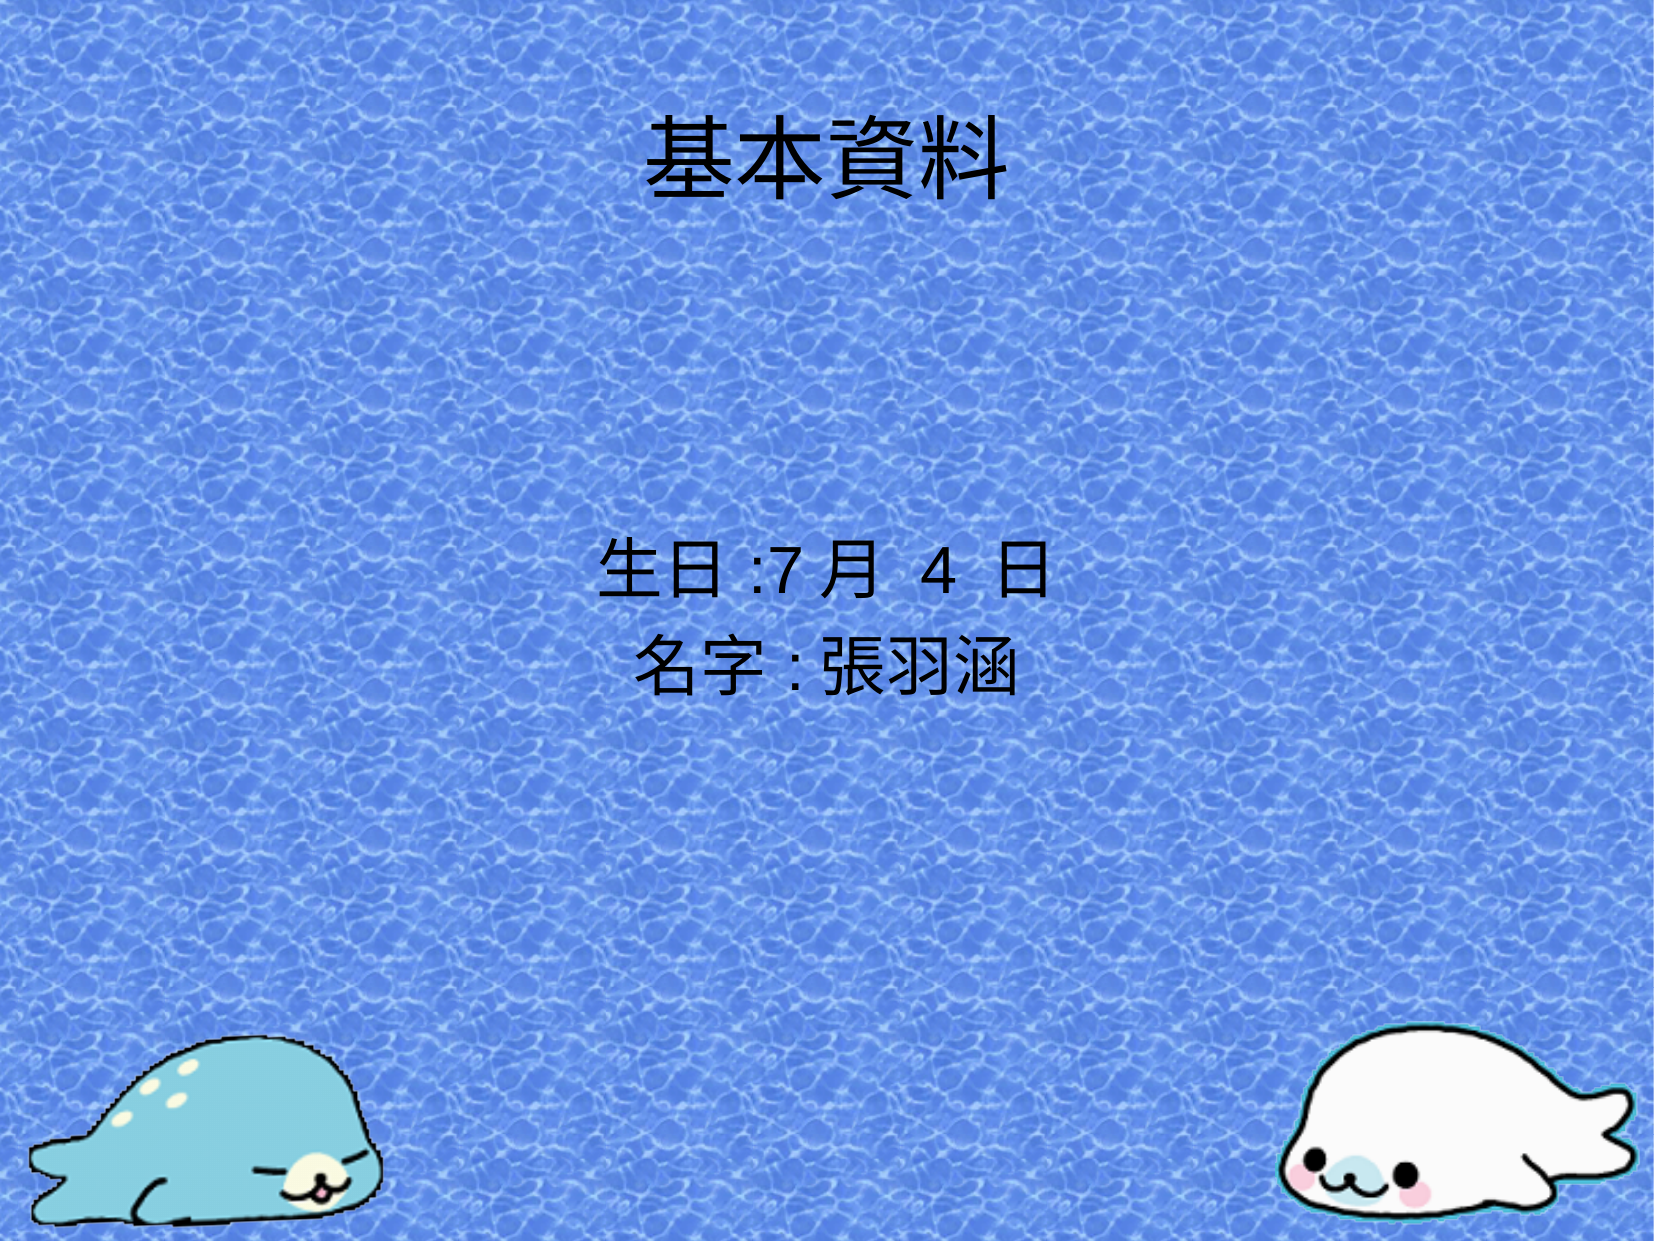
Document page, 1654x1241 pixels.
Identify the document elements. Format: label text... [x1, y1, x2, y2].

picture [0, 0, 1654, 1241]
title 基本資料 [82, 49, 1571, 257]
subtitle 生日:7月 4 日 名字:張羽涵 [82, 290, 1571, 1010]
